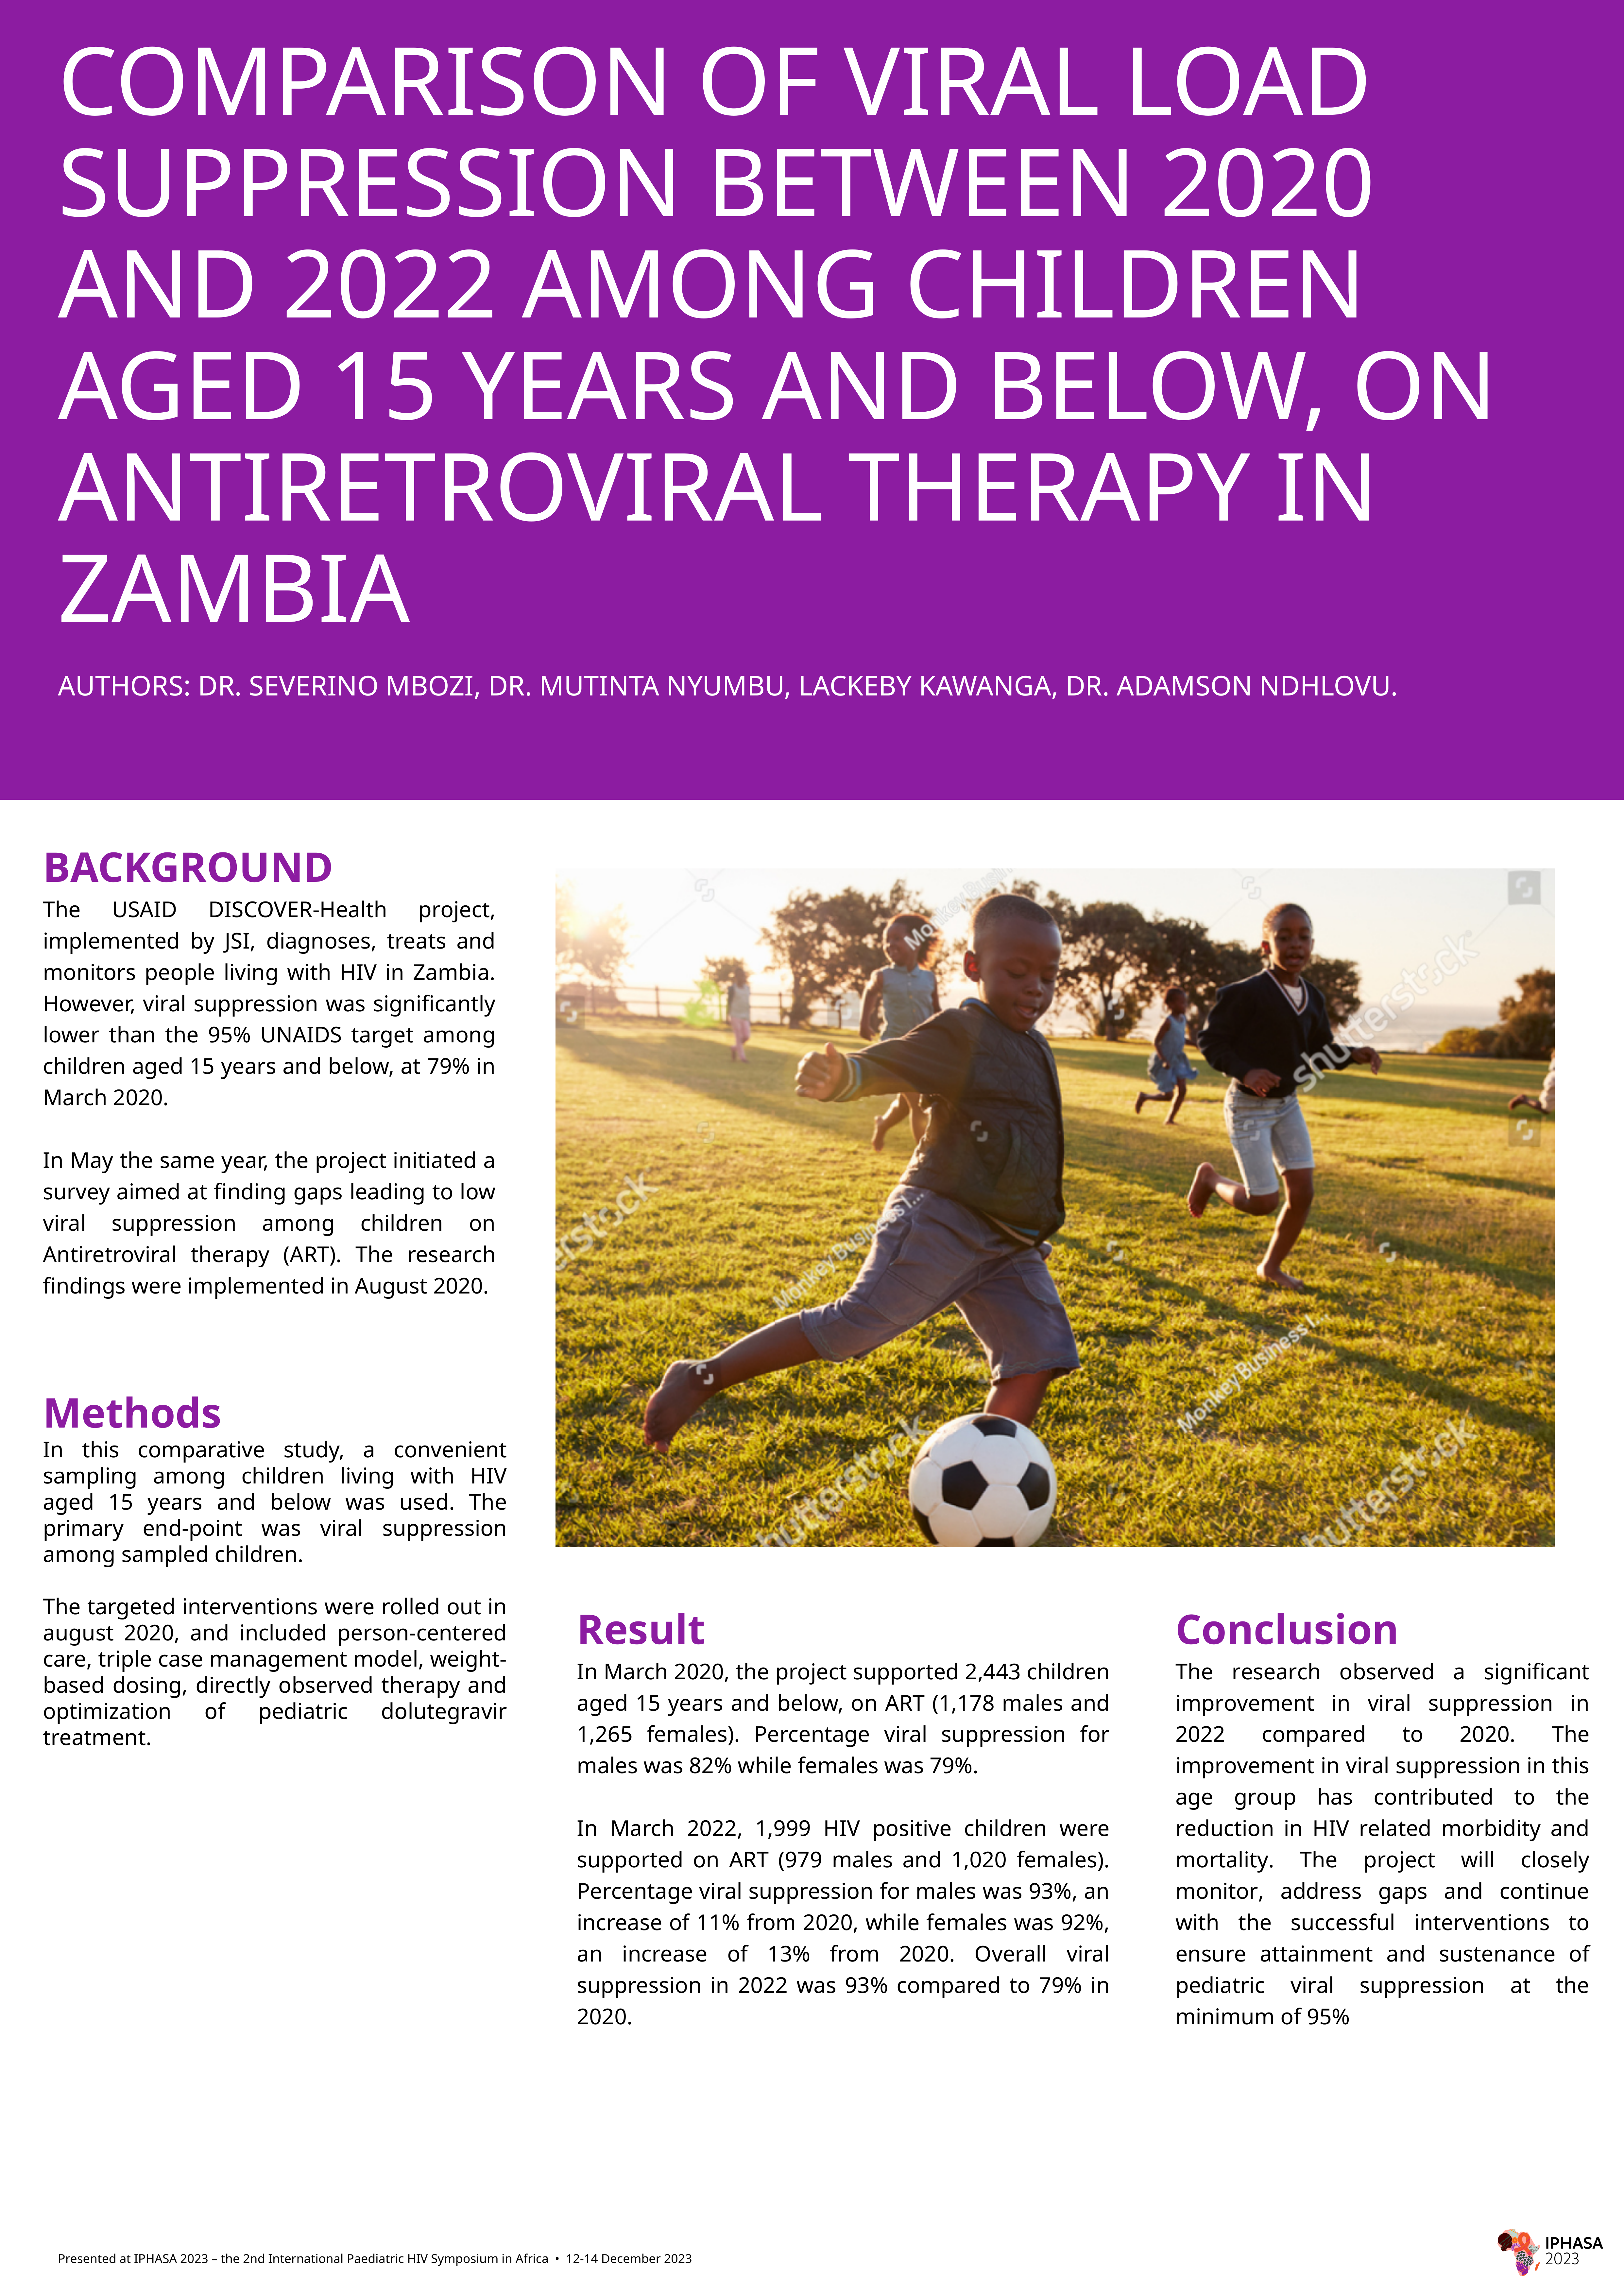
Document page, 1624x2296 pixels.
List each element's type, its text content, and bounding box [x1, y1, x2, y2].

text_box Result In March 2020, the project supported 2,443 children aged 15 years and below, on ART (1,178 males and 1,265 females). Percentage viral suppression for males was 82% while females was 79%. In March 2022, 1,999 HIV positive children were supported on ART (979 males and 1,020 females). Percentage viral suppression for males was 93%, an increase of 11% from 2020, while females was 92%, an increase of 13% from 2020. Overall viral suppression in 2022 was 93% compared to 79% in 2020. [576, 1593, 1111, 2204]
picture [556, 868, 1555, 1547]
text_box BACKGROUND The USAID DISCOVER-Health project, implemented by JSI, diagnoses, treats and monitors people living with HIV in Zambia. However, viral suppression was significantly lower than the 95% UNAIDS target among children aged 15 years and below, at 79% in March 2020. In May the same year, the project initiated a survey aimed at finding gaps leading to low viral suppression among children on Antiretroviral therapy (ART). The research findings were implemented in August 2020. [42, 831, 513, 1376]
text_box Conclusion The research observed a significant improvement in viral suppression in 2022 compared to 2020. The improvement in viral suppression in this age group has contributed to the reduction in HIV related morbidity and mortality. The project will closely monitor, address gaps and continue with the successful interventions to ensure attainment and sustenance of pediatric viral suppression at the minimum of 95% [1174, 1593, 1591, 2138]
text_box Methods In this comparative study, a convenient sampling among children living with HIV aged 15 years and below was used. The primary end-point was viral suppression among sampled children. The targeted interventions were rolled out in august 2020, and included person-centered care, triple case management model, weight-based dosing, directly observed therapy and optimization of pediatric dolutegravir treatment. [42, 1376, 513, 1921]
title ​​COMPARISON OF VIRAL LOAD SUPPRESSION BETWEEN 2020 AND 2022 AMONG CHILDREN AGED 15 YEARS AND BELOW, ON ANTIRETROVIRAL THERAPY IN ZAMBIA​ AUTHORS: DR. SEVERINO MBOZI, DR. MUTINTA NYUMBU, LACKEBY KAWANGA, DR. ADAMSON NDHLOVU. [0, 0, 1624, 800]
